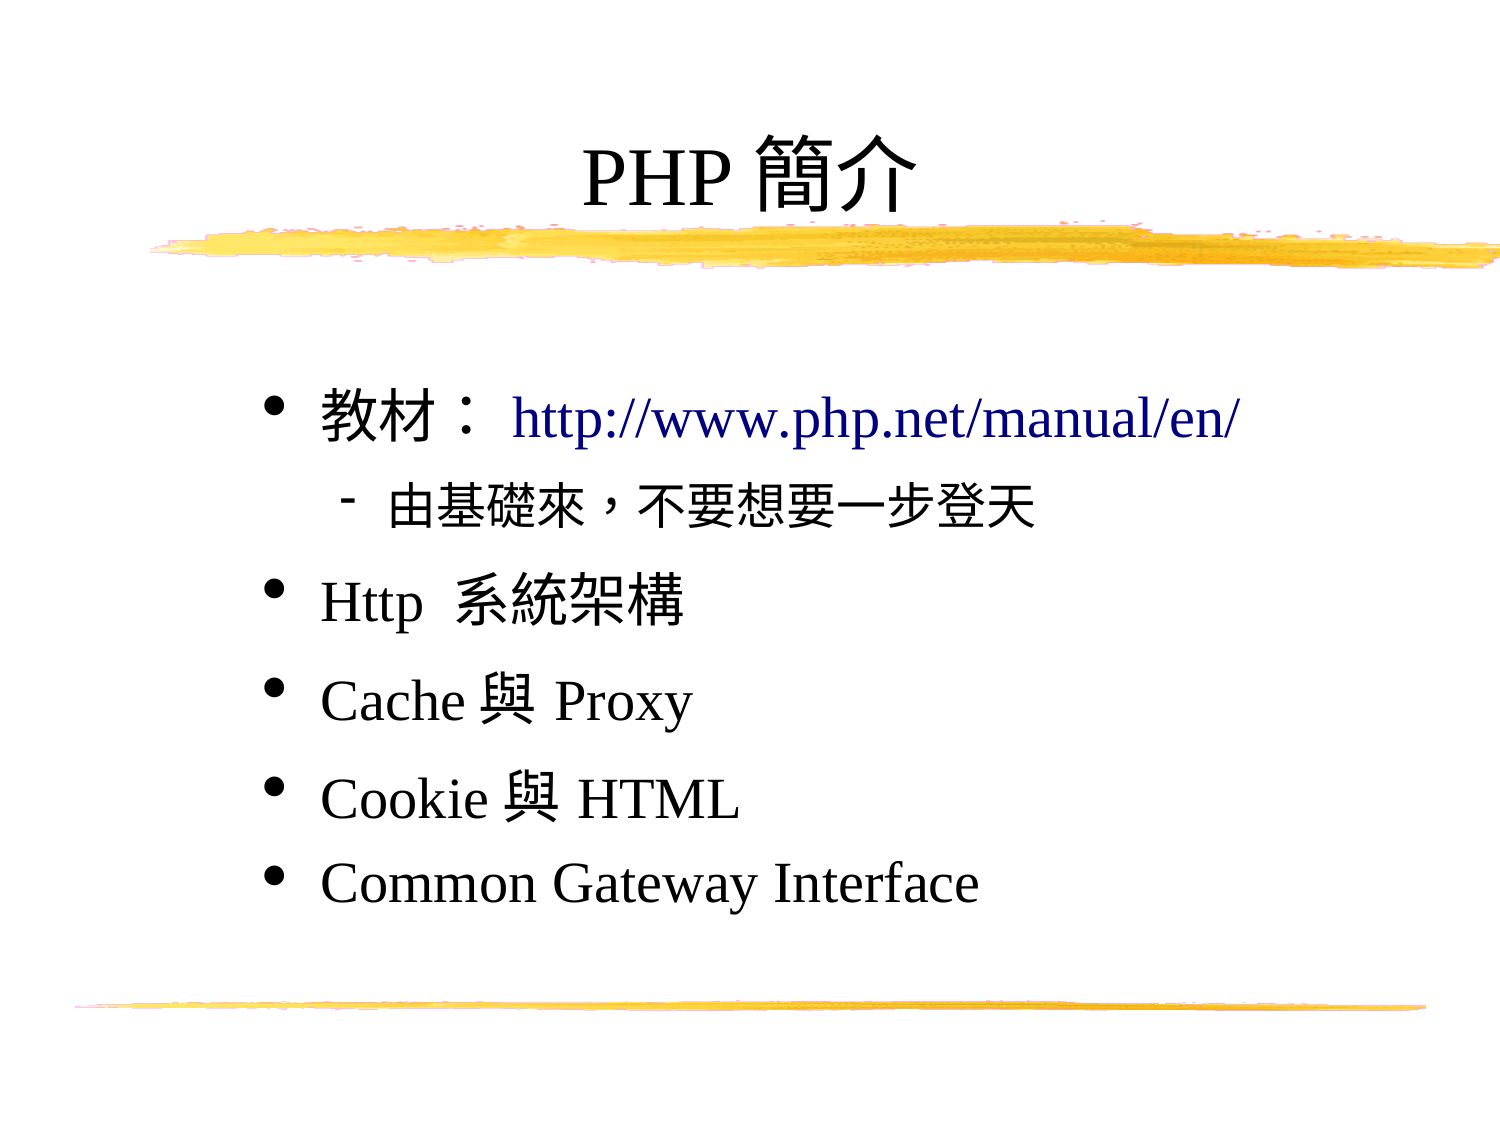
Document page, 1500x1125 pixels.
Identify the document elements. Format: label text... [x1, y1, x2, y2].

list 教材：http://www.php.net/manual/en/ 由基礎來，不要想要一步登天 Http 系統架構 Cache與Proxy Cookie與HTML Common Gateway Interface [249, 362, 1363, 888]
picture [150, 215, 1500, 279]
picture [75, 999, 1426, 1013]
title PHP簡介 [112, 49, 1388, 238]
